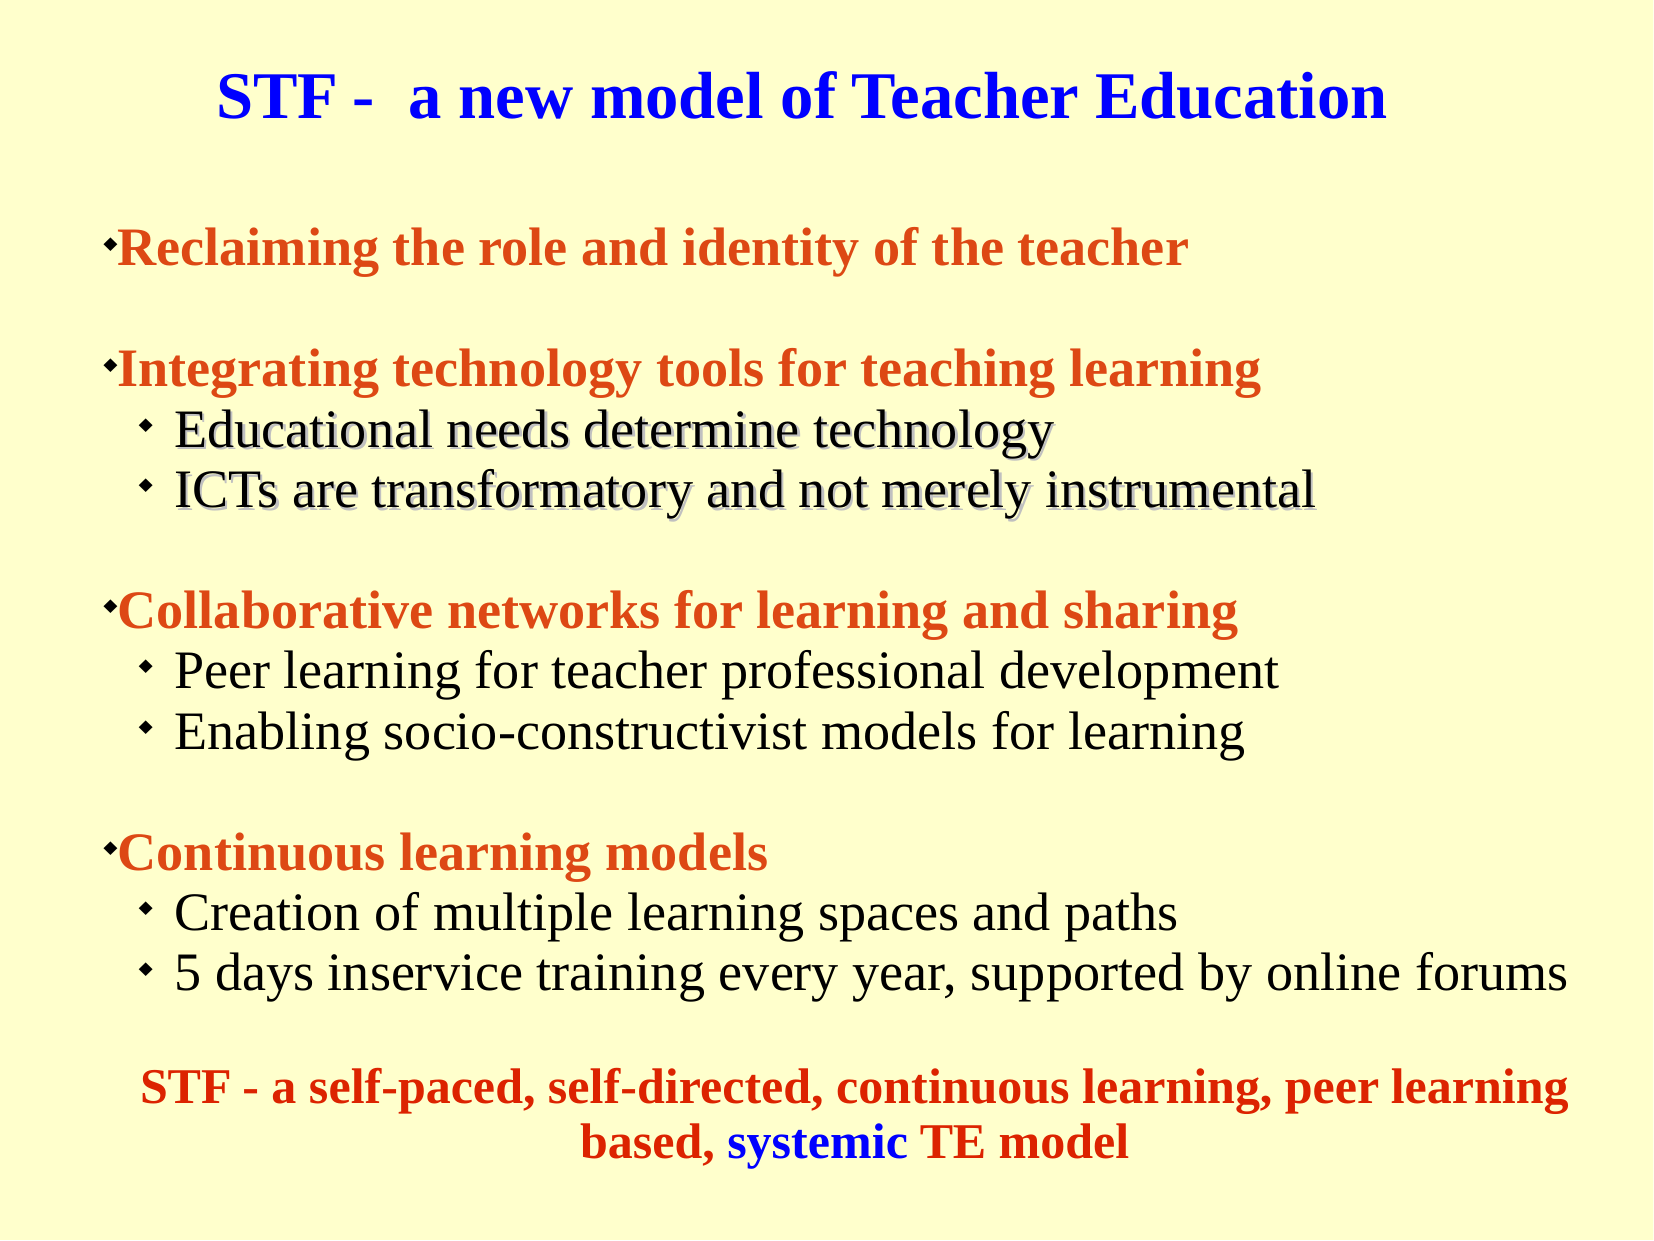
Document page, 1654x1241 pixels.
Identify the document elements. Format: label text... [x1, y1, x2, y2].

title STF - a new model of Teacher Education [64, 36, 1541, 155]
subtitle Reclaiming the role and identity of the teacher Integrating technology tools for teaching learning Educational needs determine technology ICTs are transformatory and not merely instrumental Collaborative networks for learning and sharing Peer learning for teacher professional development Enabling socio-constructivist models for learning Continuous learning models Creation of multiple learning spaces and paths 5 days inservice training every year, supported by online forums STF - a self-paced, self-directed, continuous learning, peer learning based, systemic TE model [47, 188, 1607, 1199]
